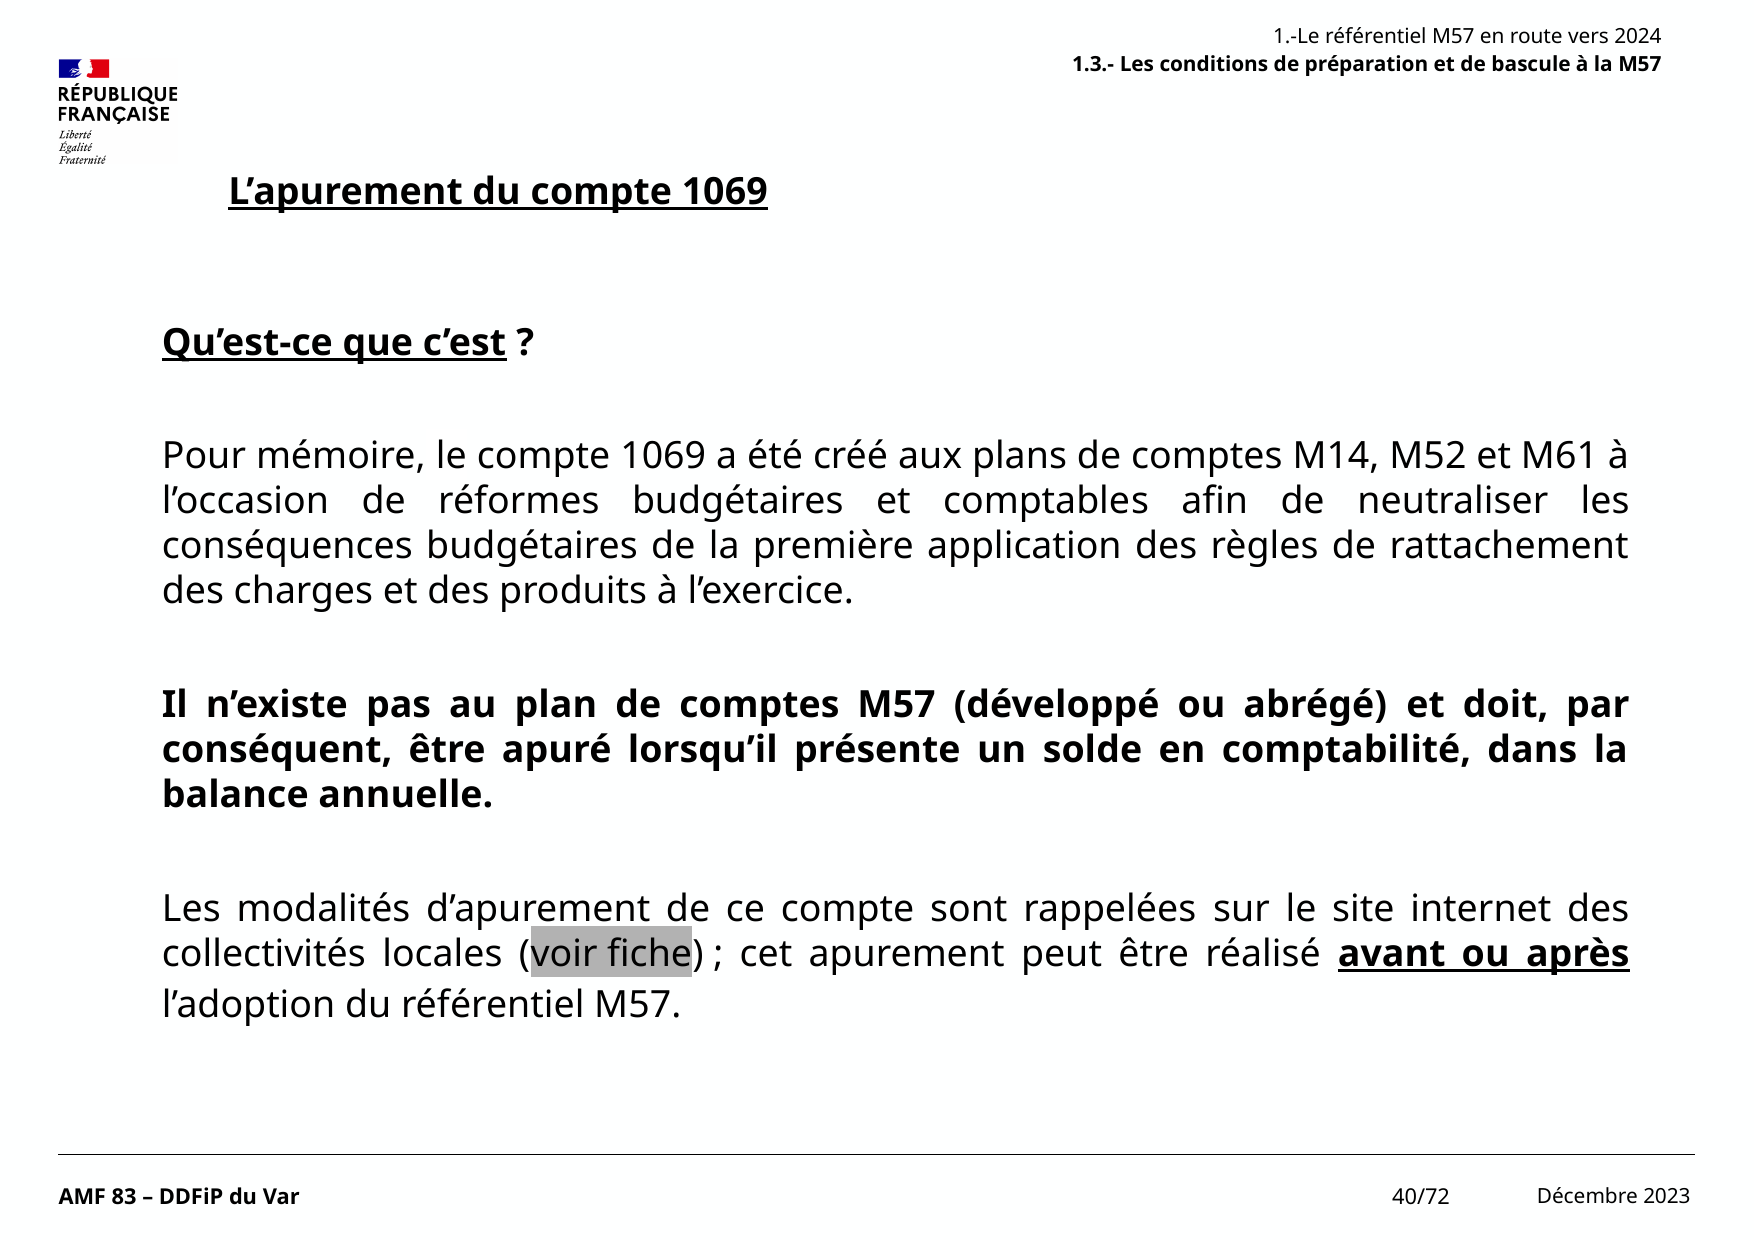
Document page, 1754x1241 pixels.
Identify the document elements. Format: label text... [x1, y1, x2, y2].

text_box L’apurement du compte 1069 [12, 156, 985, 264]
picture [58, 58, 178, 156]
text_box 1.-Le référentiel M57 en route vers 2024 1.3.- Les conditions de préparation et de bascule à la M57 [207, 13, 1677, 97]
list Qu’est-ce que c’est ? Pour mémoire, le compte 1069 a été créé aux plans de comptes M14, M52 et M61 à l’occasion de réformes budgétaires et comptables afin de neutraliser les conséquences budgétaires de la première application des règles de rattachement des charges et des produits à l’exercice. Il n’existe pas au plan de comptes M57 (développé ou abrégé) et doit, par conséquent, être apuré lorsqu’il présente un solde en comptabilité, dans la balance annuelle. Les modalités d’apurement de ce compte sont rappelées sur le site internet des collectivités locales (voir fiche) ; cet apurement peut être réalisé avant ou après l’adoption du référentiel M57. [118, 317, 1630, 1063]
